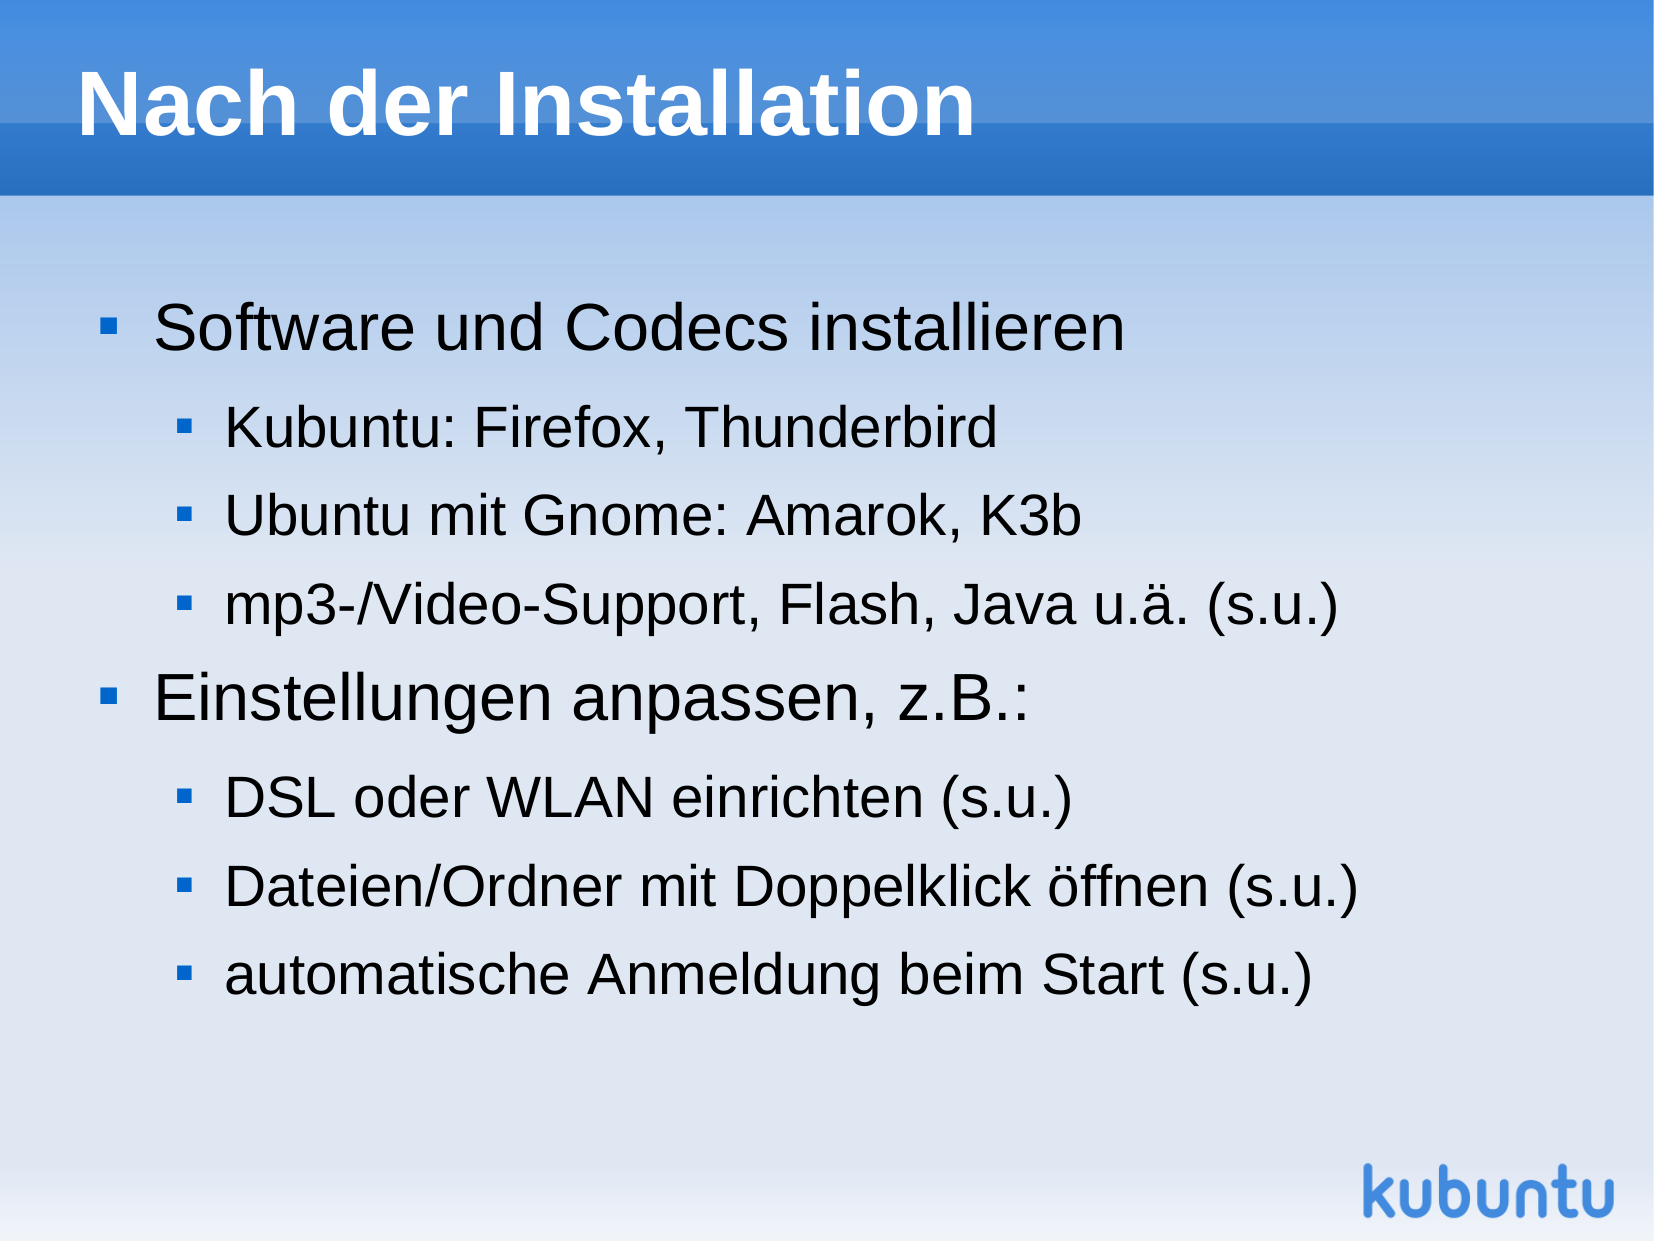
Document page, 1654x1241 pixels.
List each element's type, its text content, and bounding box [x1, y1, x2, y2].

list Software und Codecs installieren Kubuntu: Firefox, Thunderbird Ubuntu mit Gnome: Amarok, K3b mp3-/Video-Support, Flash, Java u.ä. (s.u.) Einstellungen anpassen, z.B.: DSL oder WLAN einrichten (s.u.) Dateien/Ordner mit Doppelklick öffnen (s.u.) automatische Anmeldung beim Start (s.u.) [82, 290, 1571, 1094]
title Nach der Installation [76, 0, 1565, 208]
picture [0, 0, 1654, 1241]
